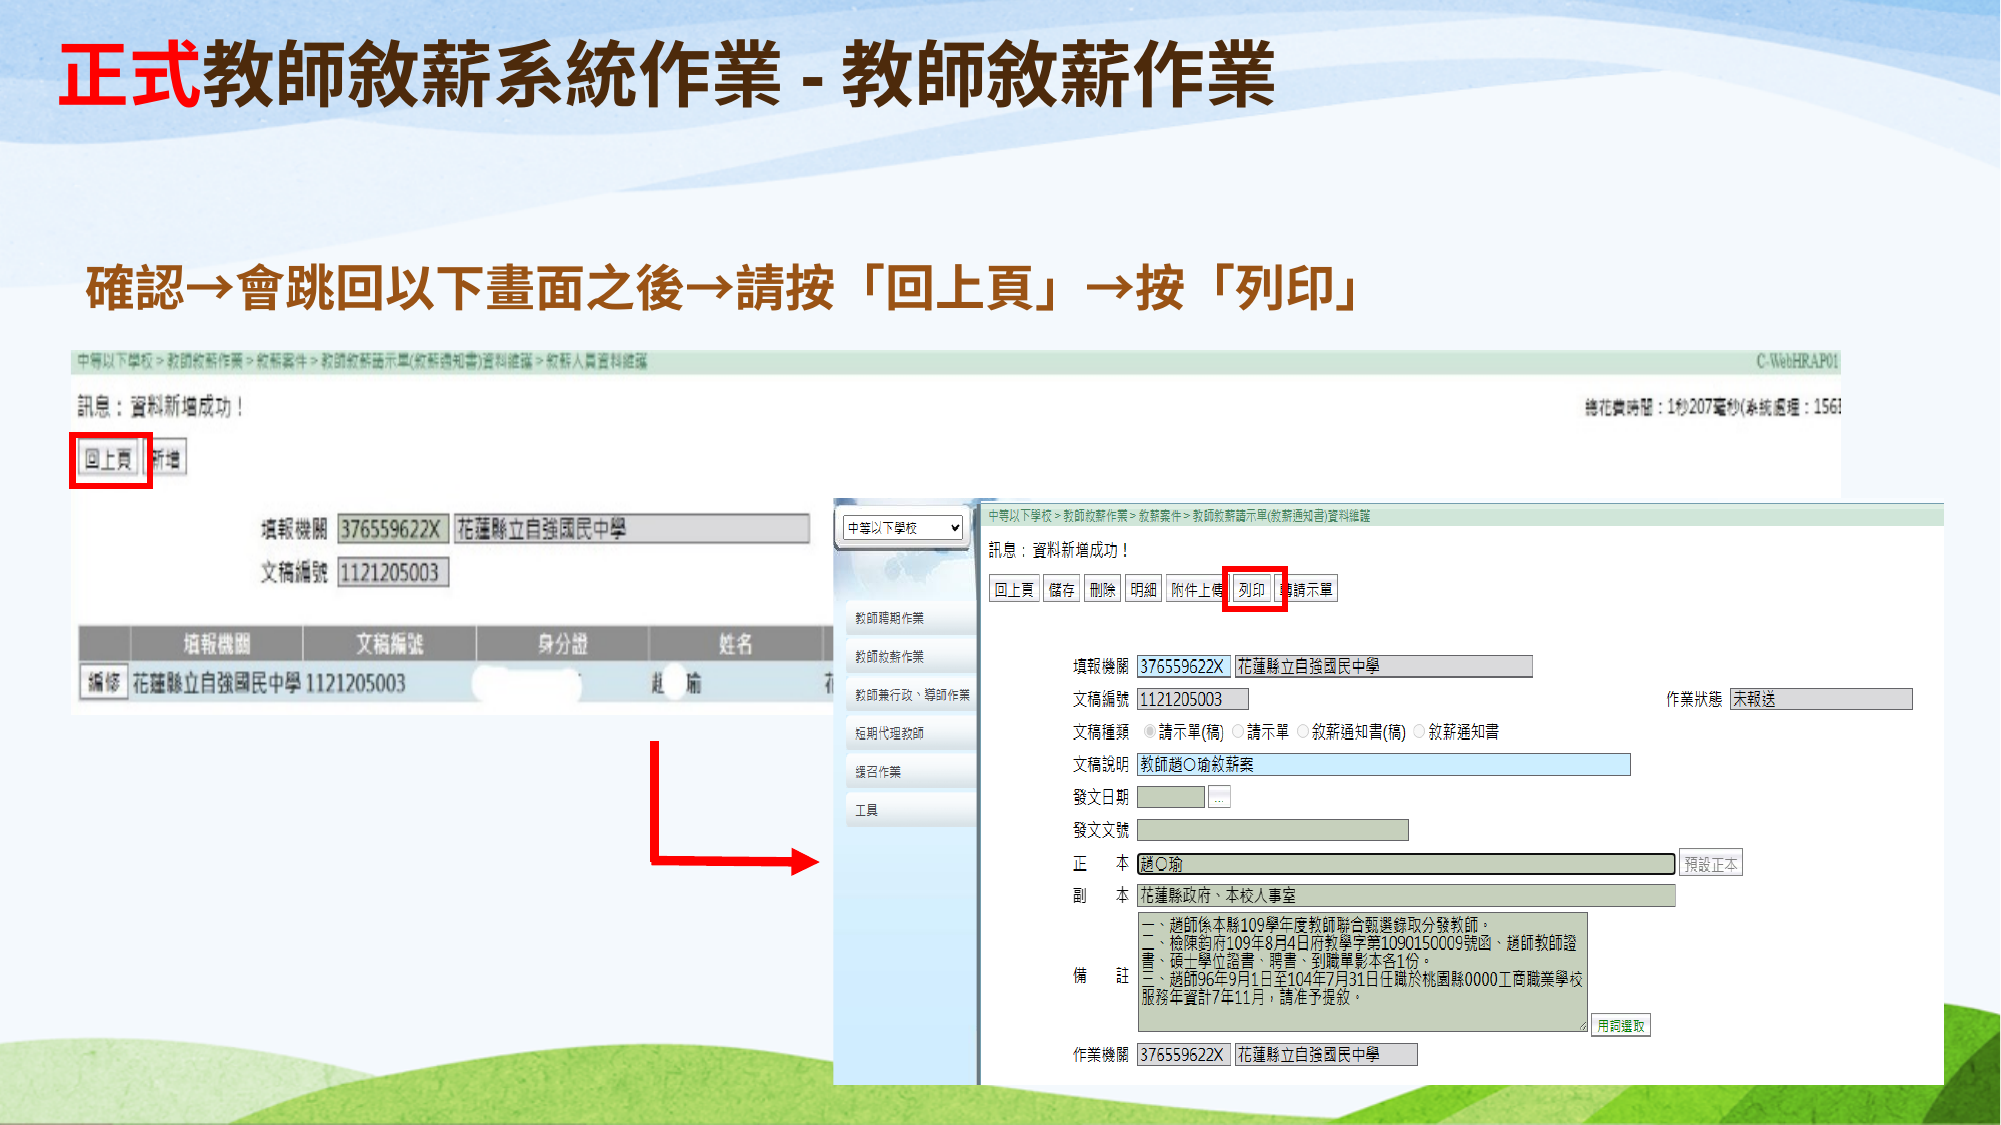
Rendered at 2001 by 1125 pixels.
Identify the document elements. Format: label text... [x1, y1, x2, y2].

text_box 確認→會跳回以下畫面之後→請按「回上頁」→按「列印」 [70, 208, 1919, 325]
picture [0, 0, 2001, 1125]
title 正式教師敘薪系統作業-教師敘薪作業 [41, 31, 1385, 125]
